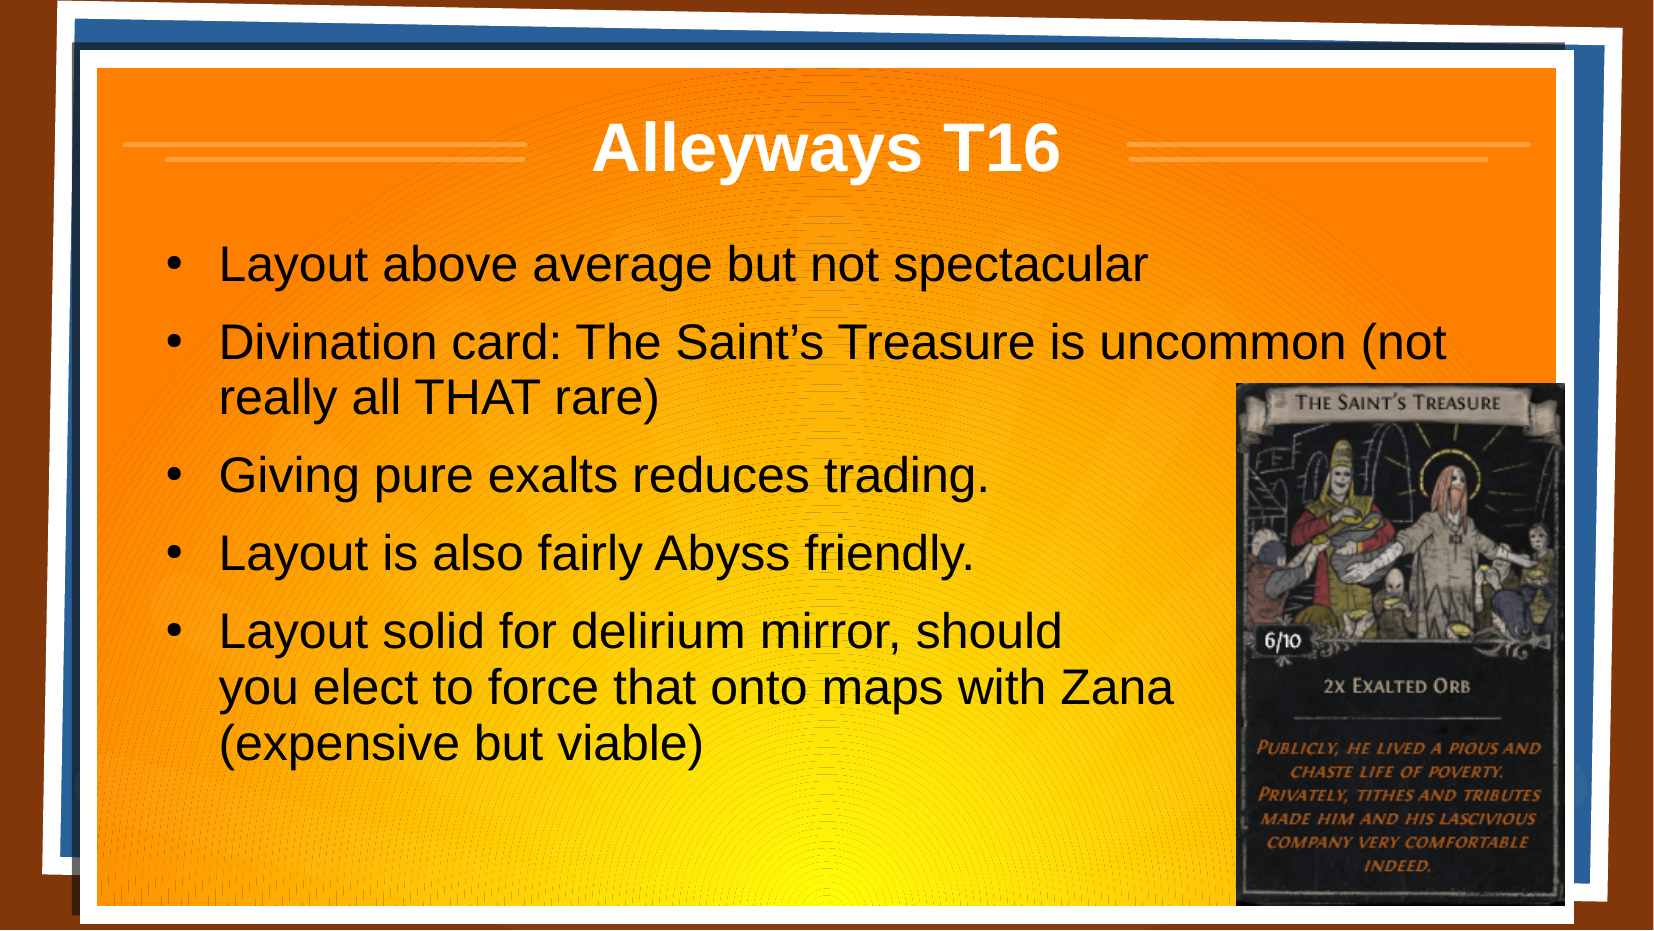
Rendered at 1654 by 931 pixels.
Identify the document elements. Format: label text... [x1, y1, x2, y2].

picture [1236, 383, 1565, 906]
title Alleyways T16 [531, 73, 1123, 222]
list Layout above average but not spectacular Divination card: The Saint’s Treasure is uncommon (not really all THAT rare) Giving pure exalts reduces trading. Layout is also fairly Abyss friendly. Layout solid for delirium mirror, should you elect to force that onto maps with Zana (expensive but viable) [147, 236, 1506, 827]
